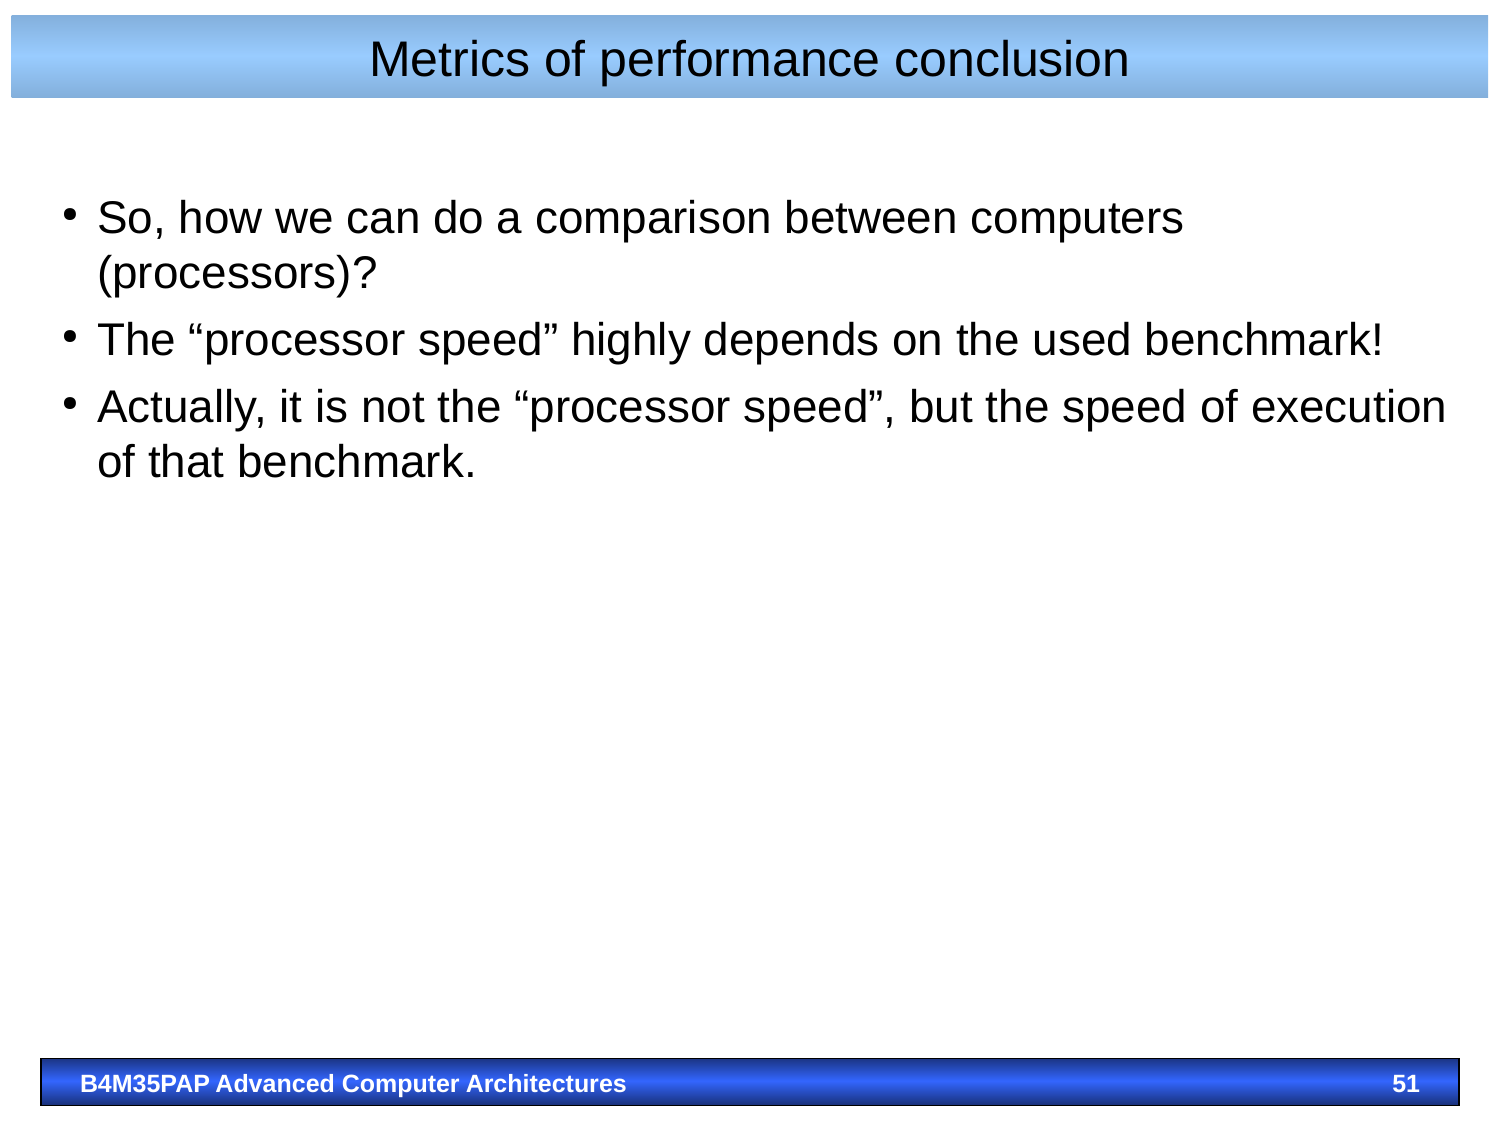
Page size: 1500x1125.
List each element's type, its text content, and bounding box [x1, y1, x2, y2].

list So, how we can do a comparison between computers (processors)? The “processor speed” highly depends on the used benchmark! Actually, it is not the “processor speed”, but the speed of execution of that benchmark. [46, 119, 1481, 947]
title Metrics of performance conclusion [11, 15, 1489, 98]
